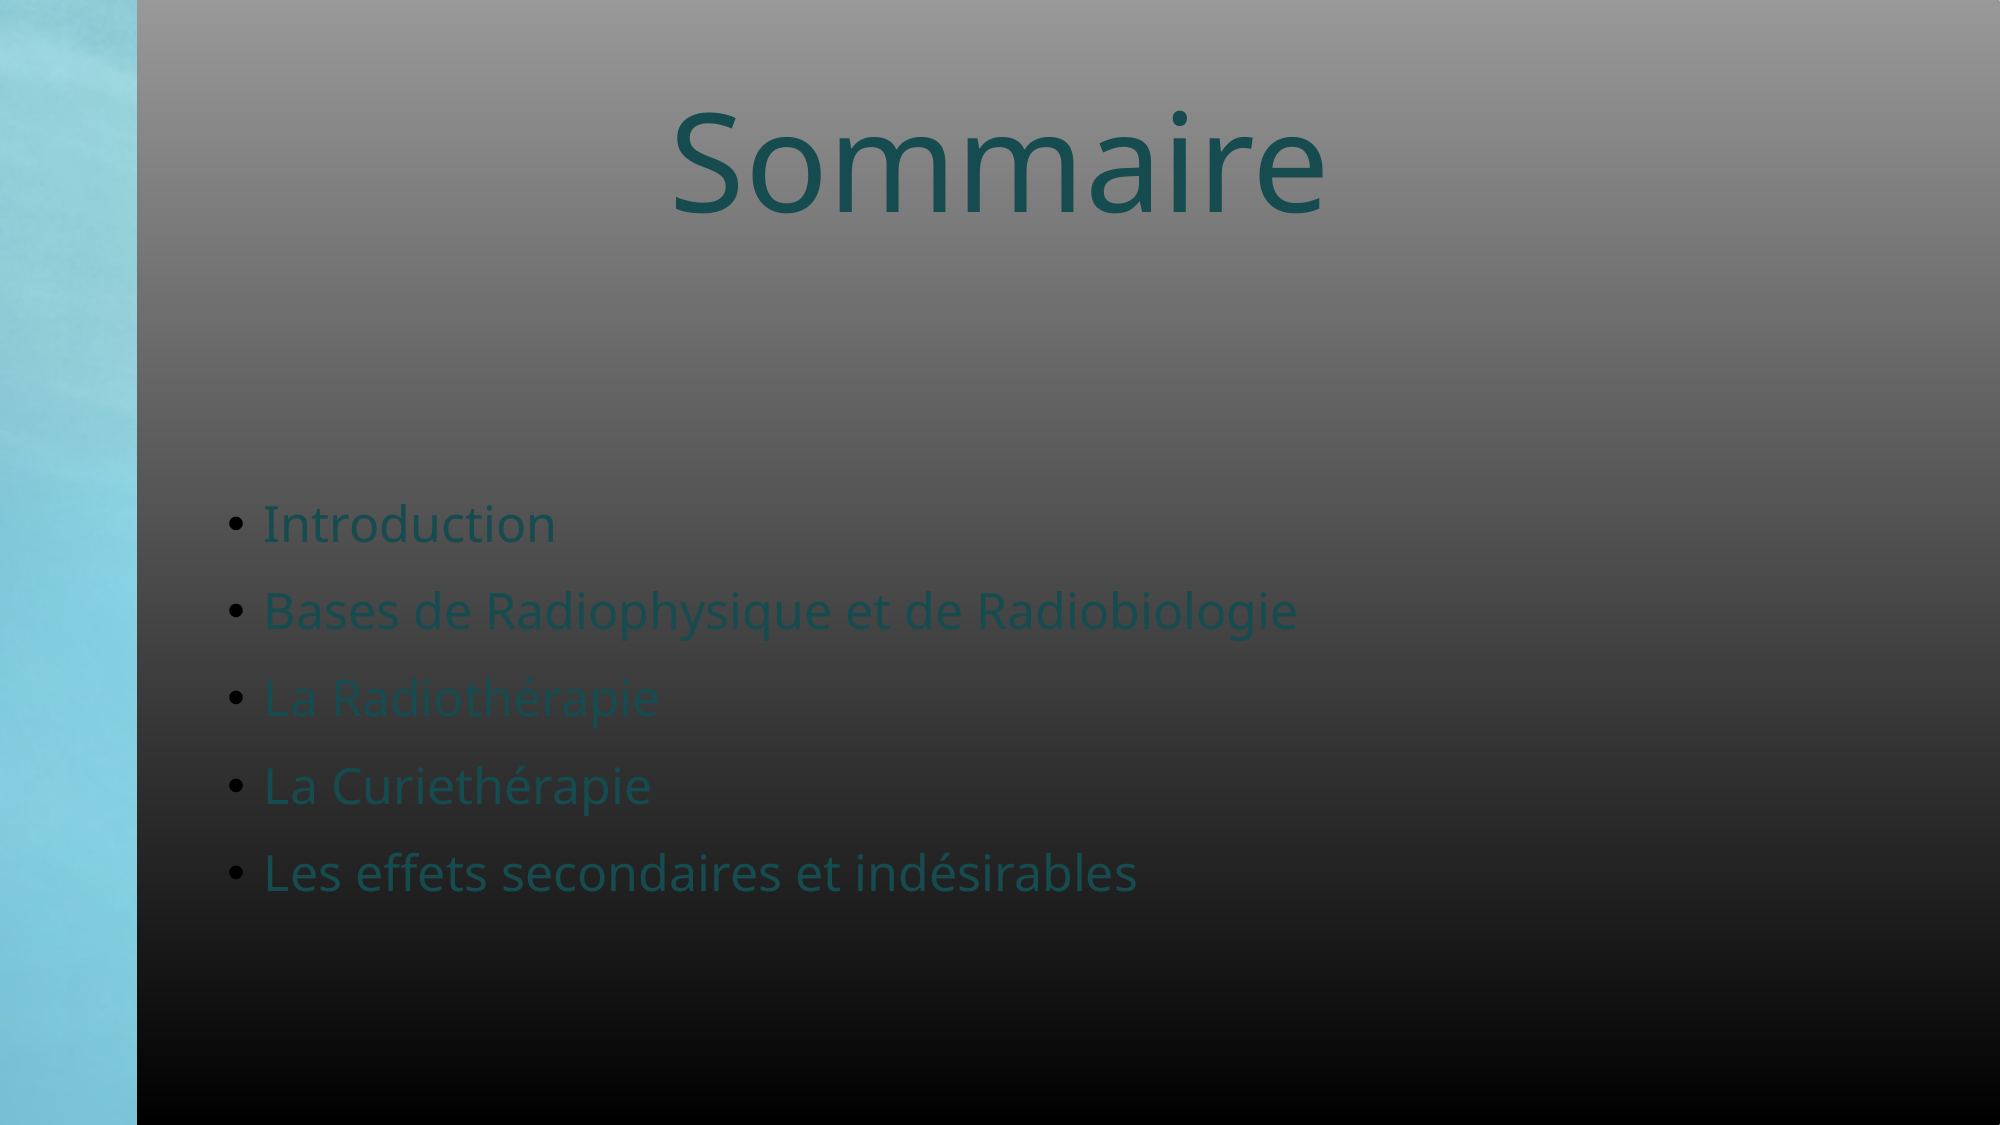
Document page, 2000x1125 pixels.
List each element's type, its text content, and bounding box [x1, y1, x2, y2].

title Sommaire [212, 62, 1788, 250]
list Introduction Bases de Radiophysique et de Radiobiologie La Radiothérapie La Curiethérapie Les effets secondaires et indésirables [212, 491, 1788, 1013]
